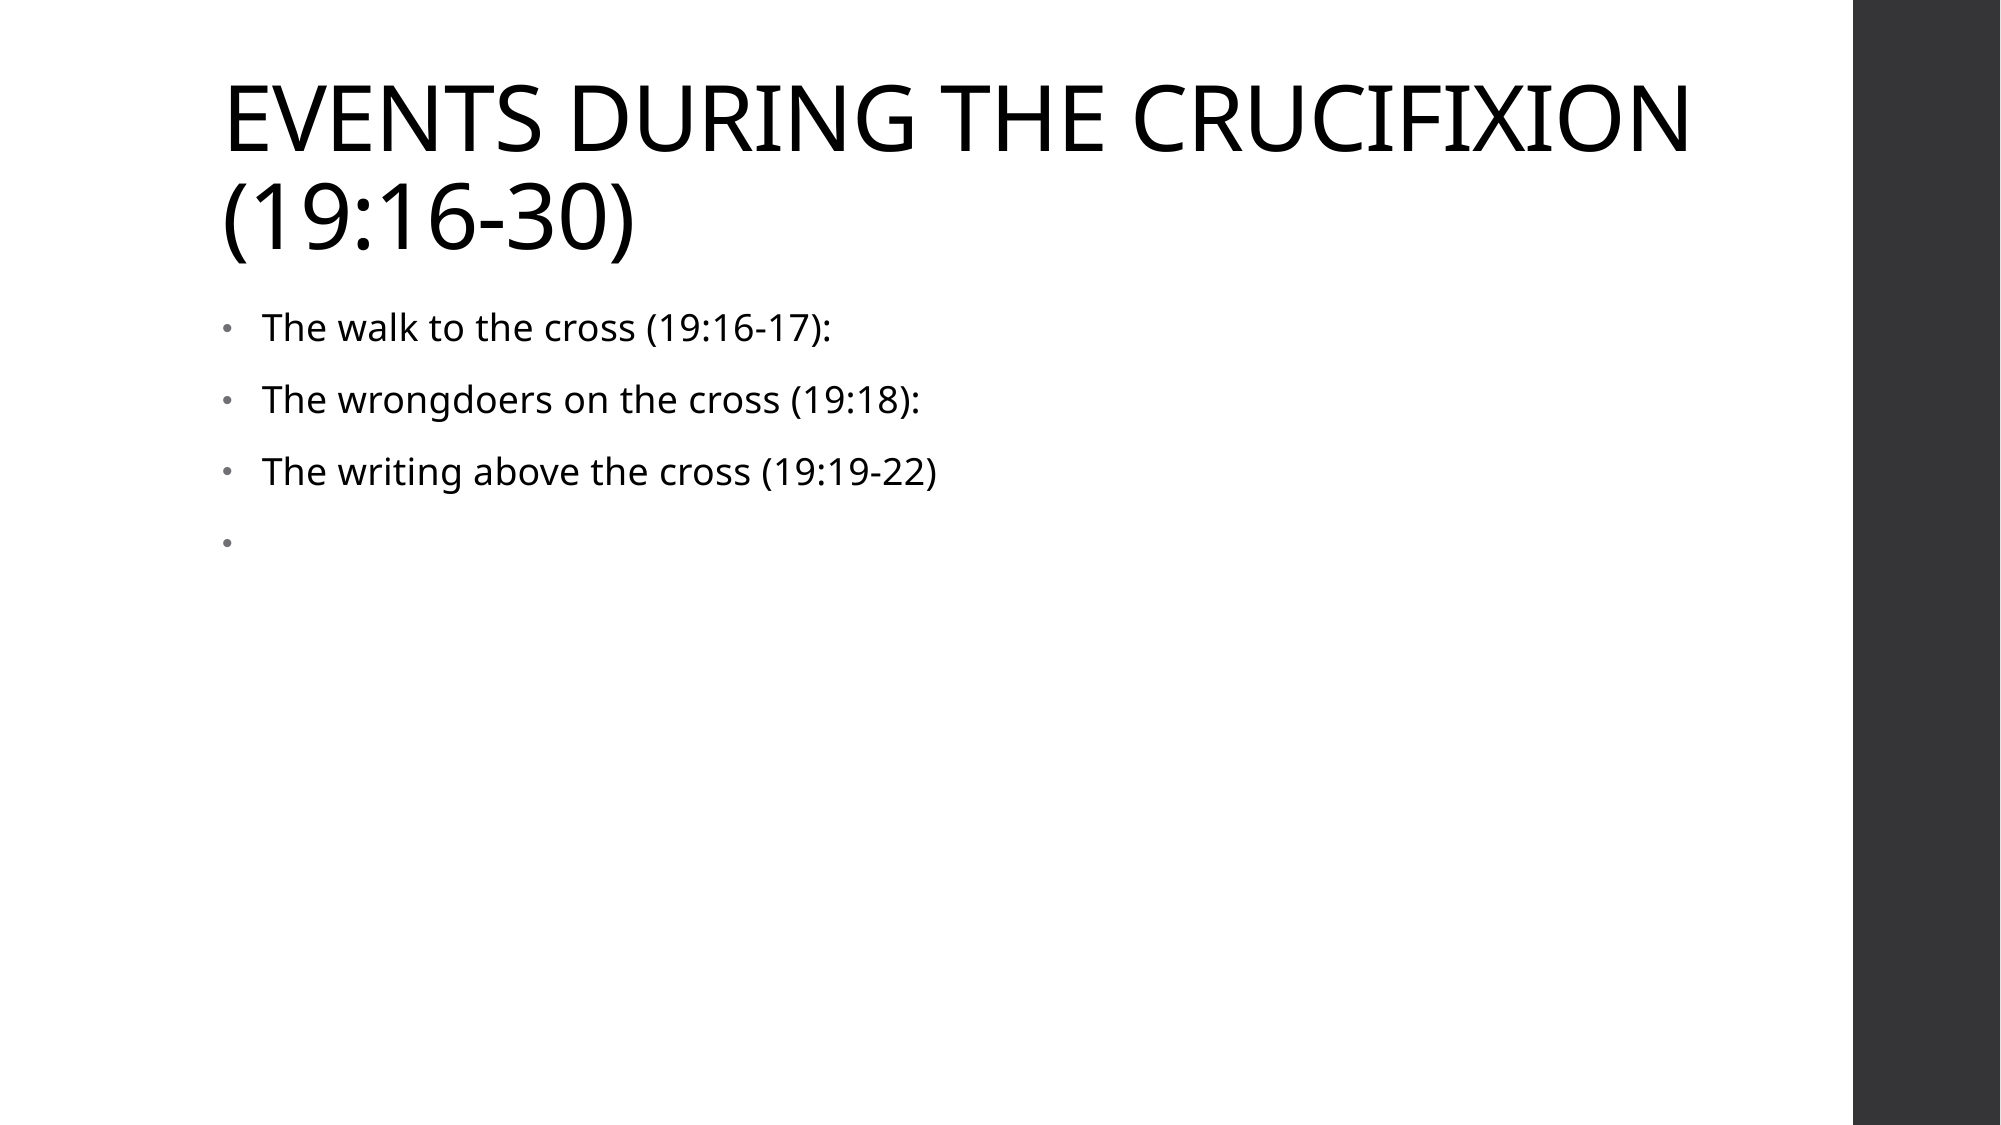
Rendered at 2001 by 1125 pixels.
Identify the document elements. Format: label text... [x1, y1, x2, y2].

list The walk to the cross (19:16-17): The wrongdoers on the cross (19:18): The writing above the cross (19:19-22) [206, 299, 1617, 1014]
title EVENTS DURING THE CRUCIFIXION (19:16-30) [206, 60, 1797, 278]
